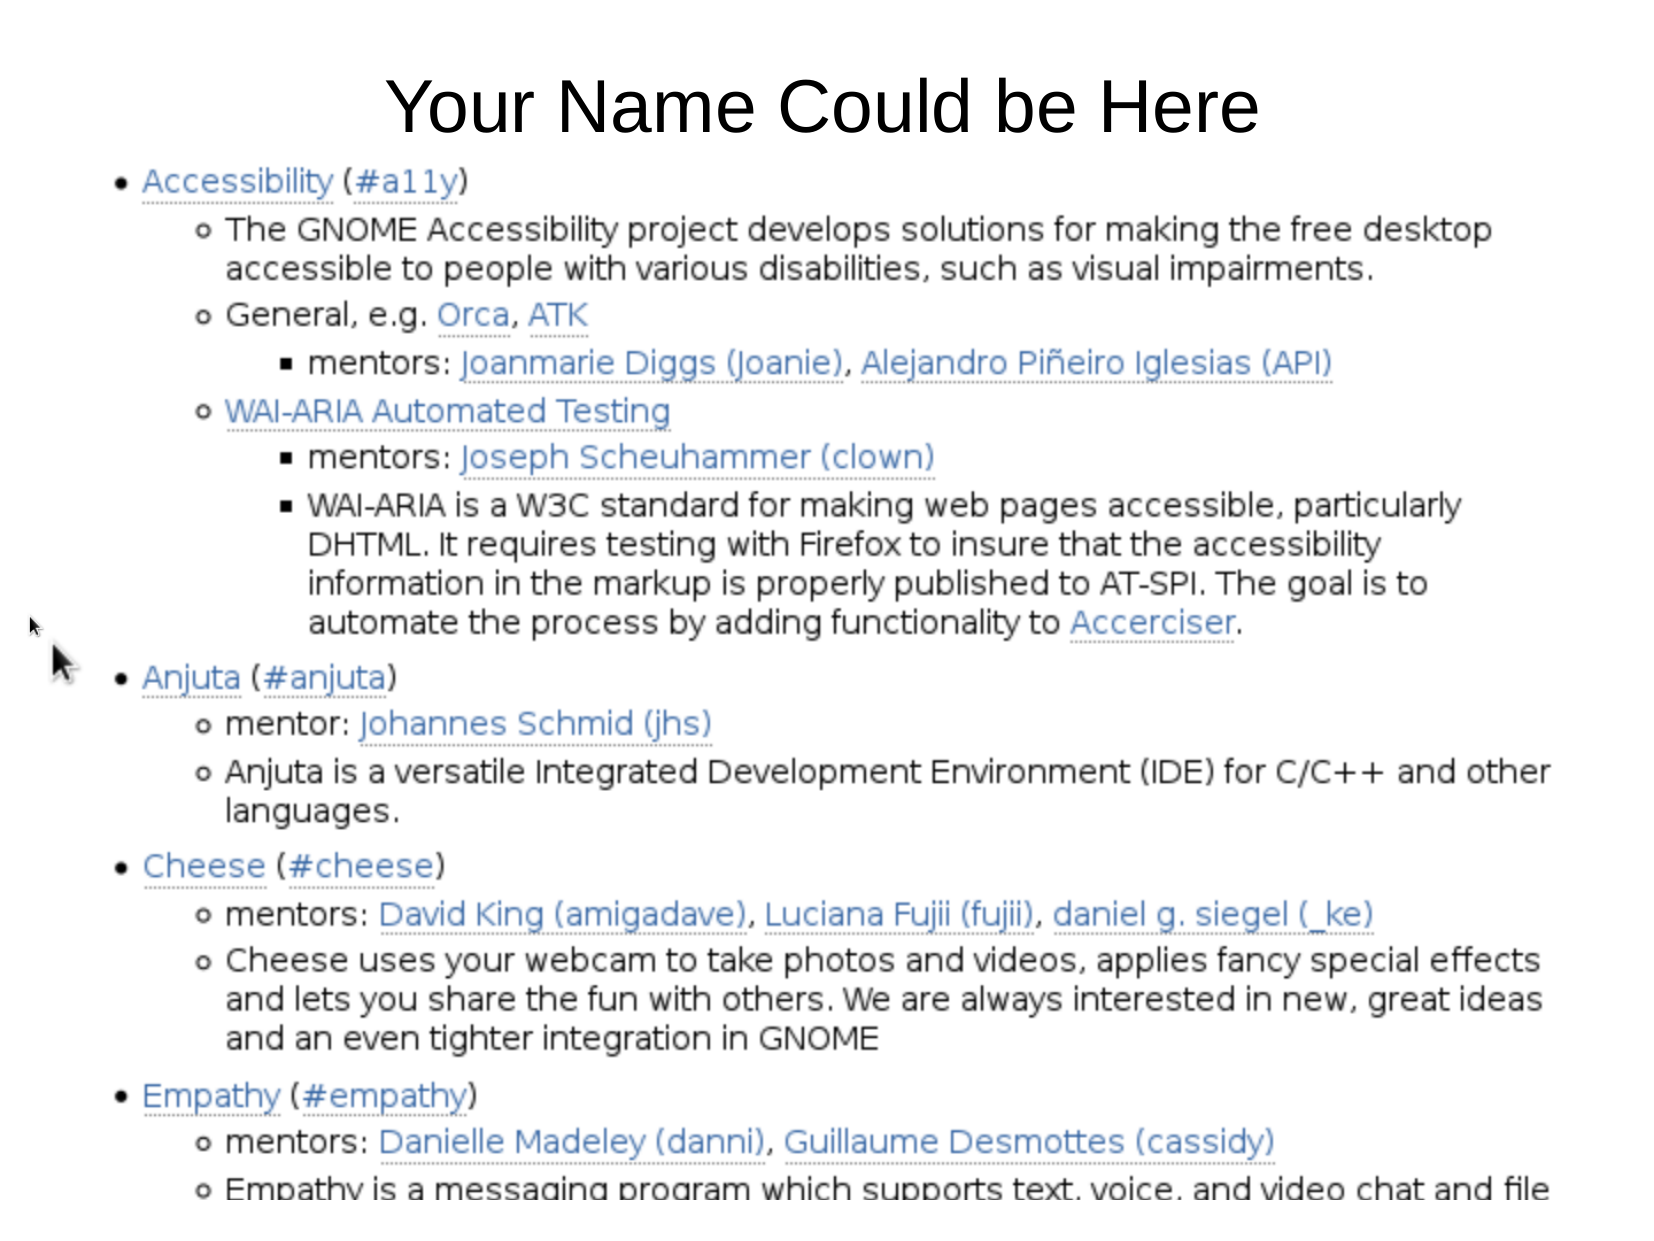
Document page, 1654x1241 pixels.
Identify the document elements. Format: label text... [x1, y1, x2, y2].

picture [7, 166, 1654, 1201]
title Your Name Could be Here [0, 2, 1646, 211]
